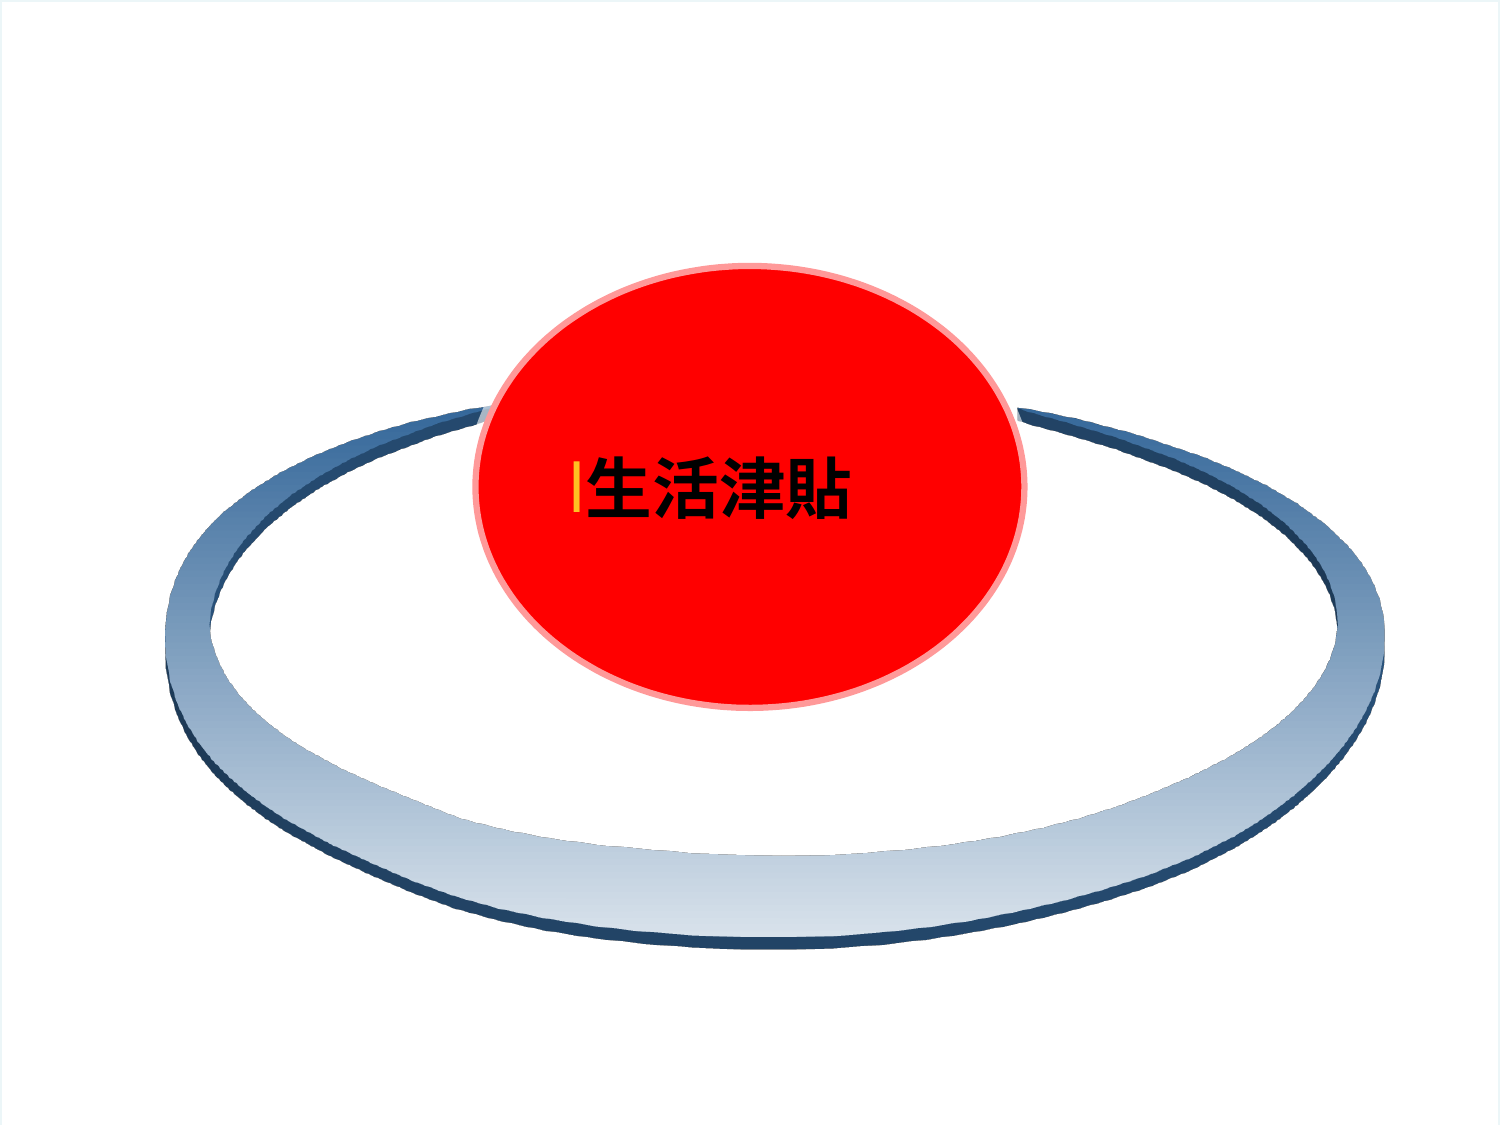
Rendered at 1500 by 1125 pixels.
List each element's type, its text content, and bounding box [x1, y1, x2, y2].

text_box [0, 0, 1500, 1125]
text_box 生活津貼 [472, 262, 1028, 712]
